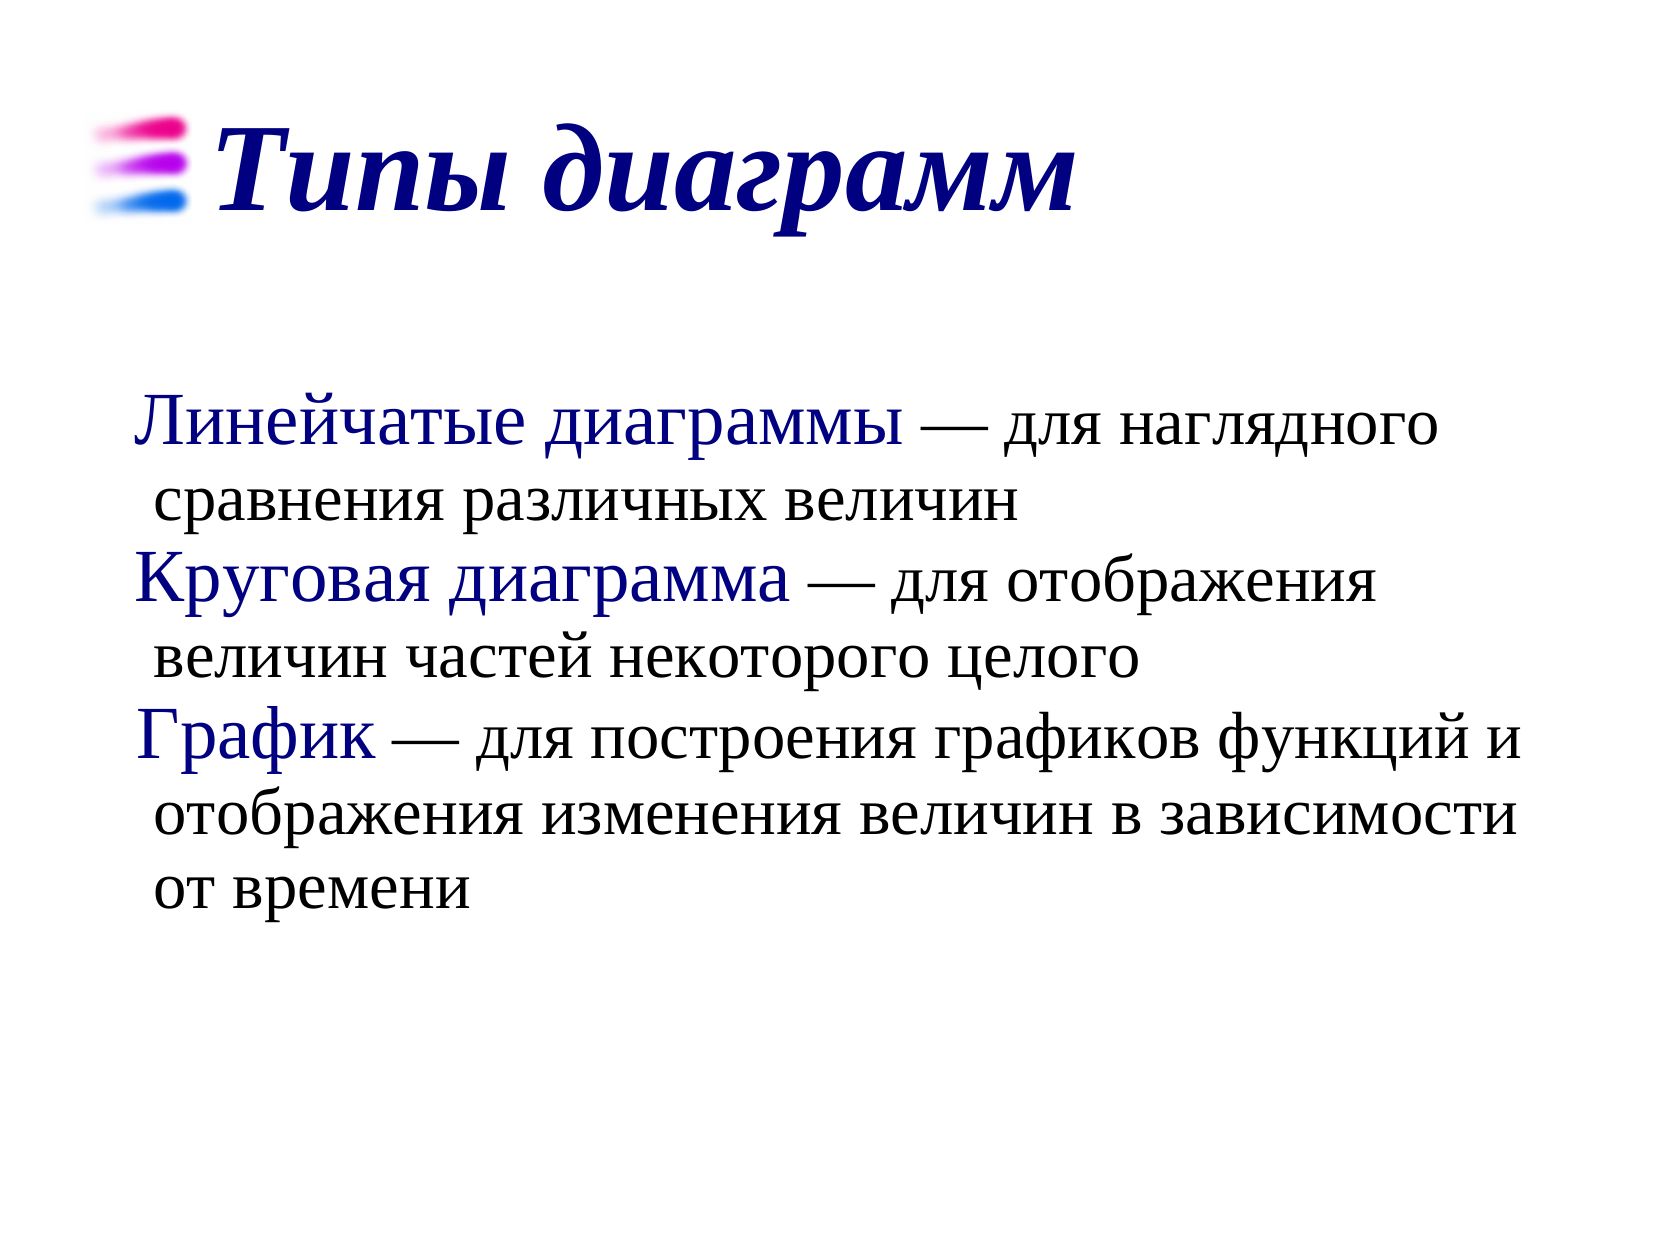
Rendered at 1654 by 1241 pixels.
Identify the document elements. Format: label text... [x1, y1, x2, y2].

subtitle Линейчатые диаграммы — для наглядного сравнения различных величин Круговая диаграмма — для отображения величин частей некоторого целого График — для построения графиков функций и отображения изменения величин в зависимости от времени [118, 266, 1531, 1034]
picture [83, 110, 192, 224]
title Типы диаграмм [209, 71, 1531, 264]
